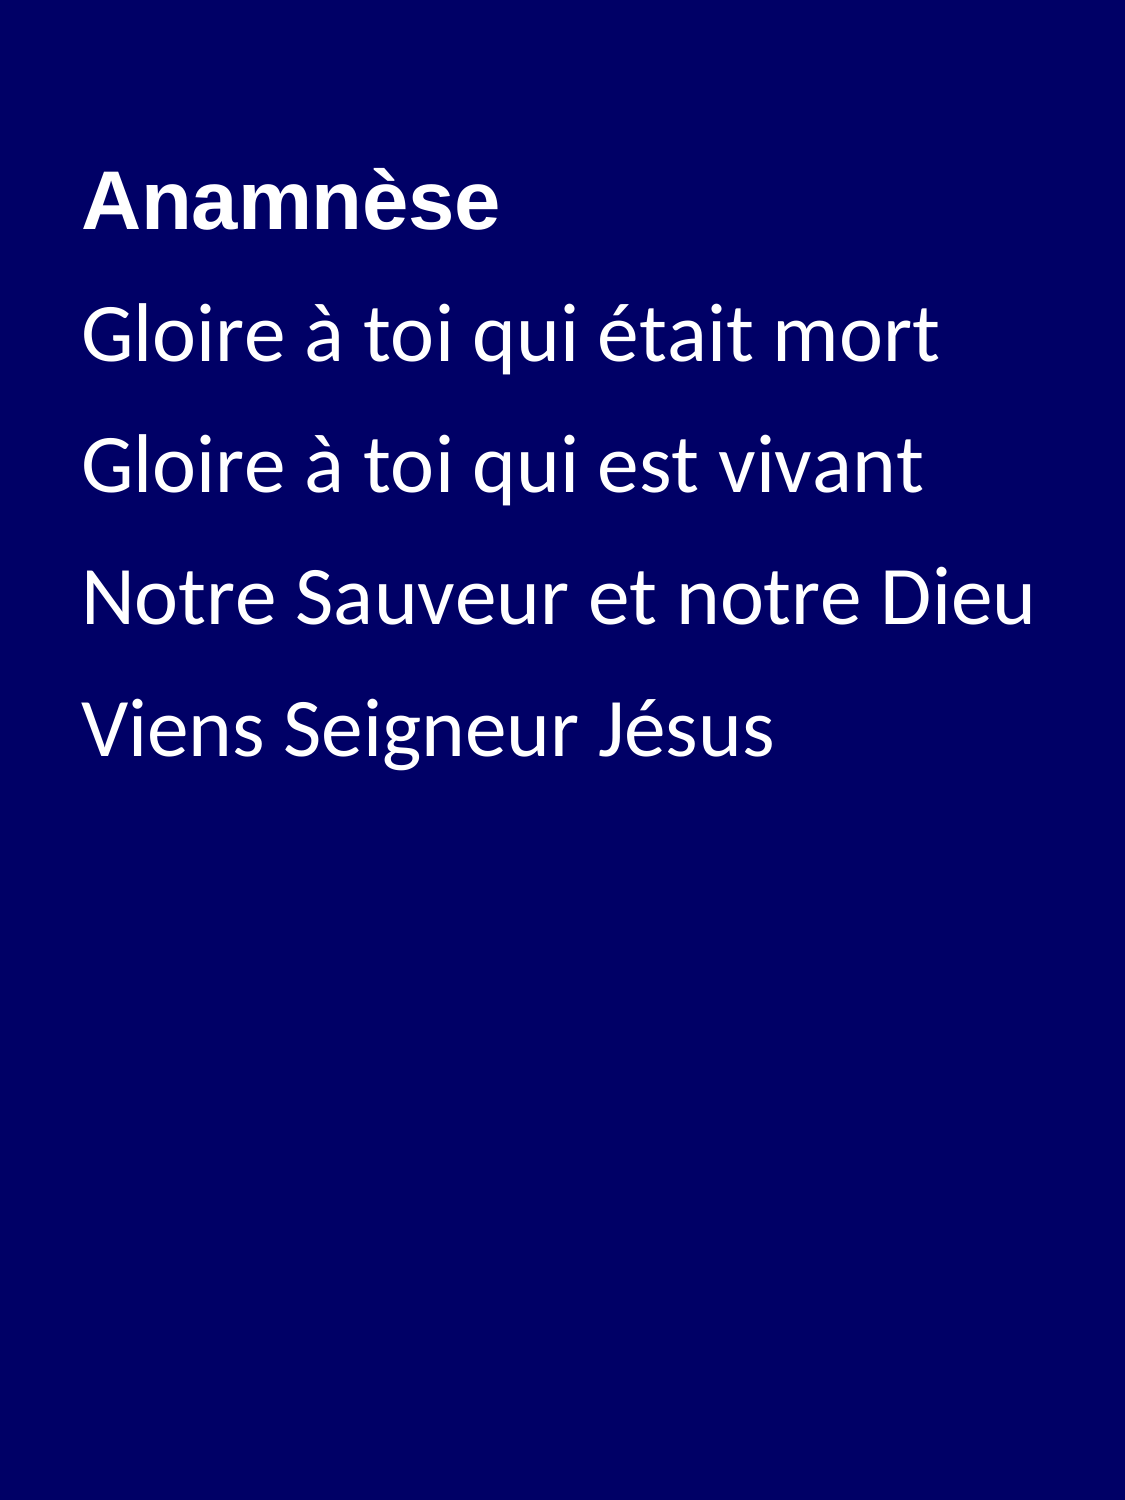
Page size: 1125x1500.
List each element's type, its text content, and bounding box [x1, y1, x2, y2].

text_box Anamnèse Gloire à toi qui était mort Gloire à toi qui est vivant Notre Sauveur et notre Dieu Viens Seigneur Jésus [66, 123, 1083, 781]
